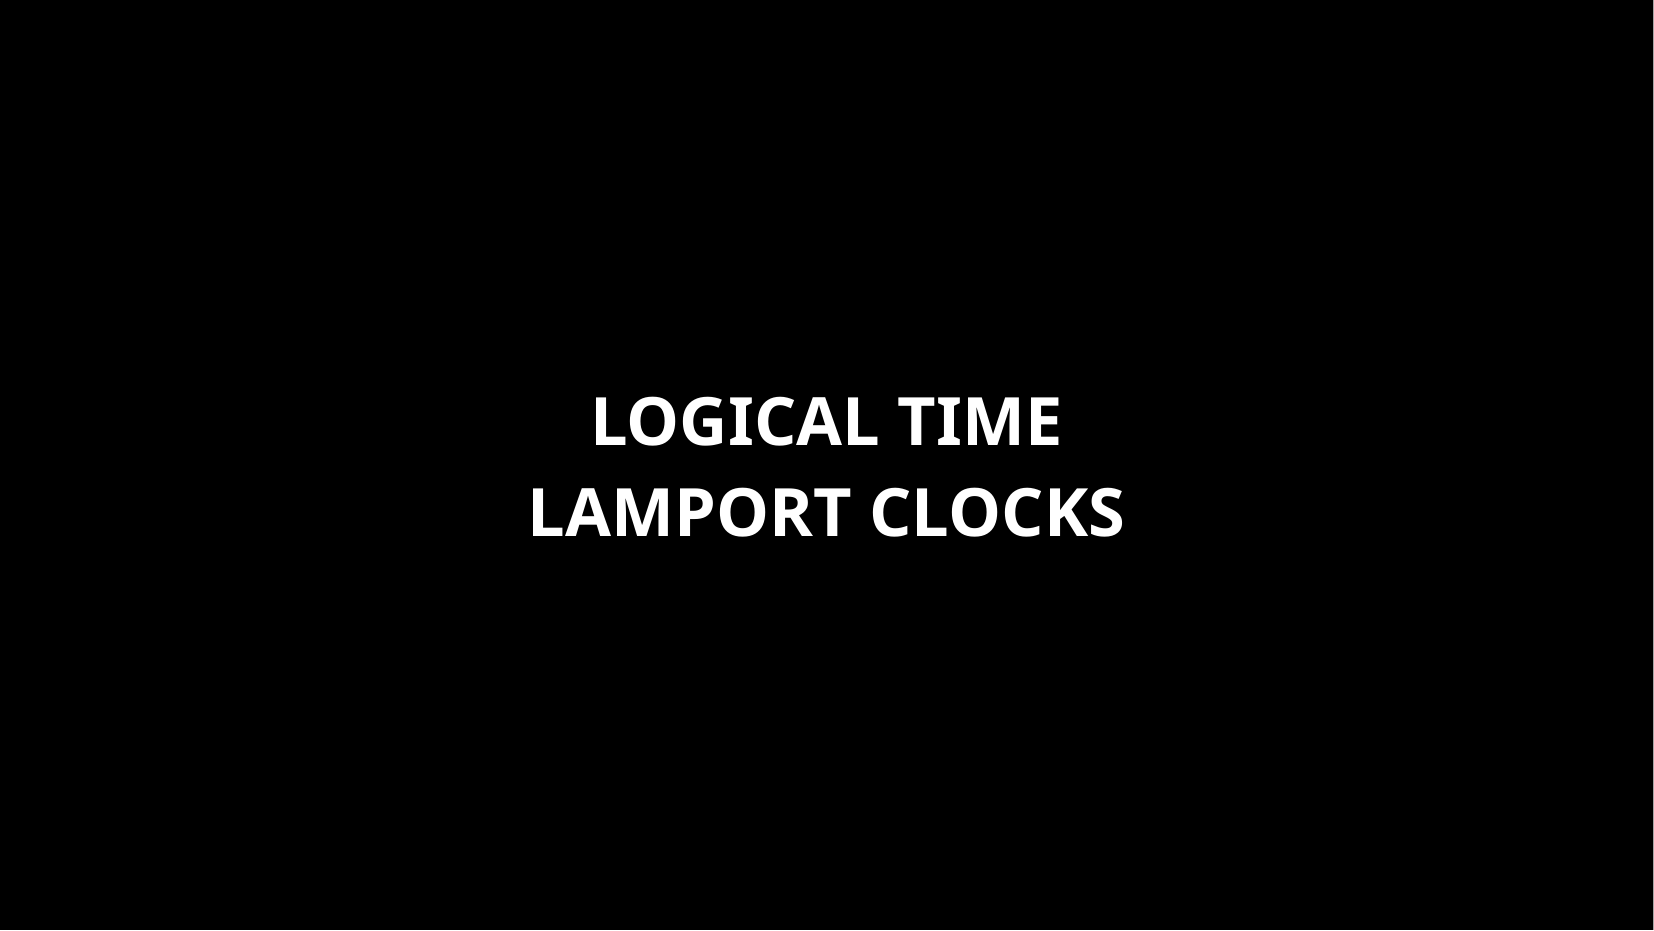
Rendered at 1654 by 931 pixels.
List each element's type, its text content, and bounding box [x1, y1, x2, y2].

title LOGICAL TIME LAMPORT CLOCKS [82, 384, 1571, 547]
